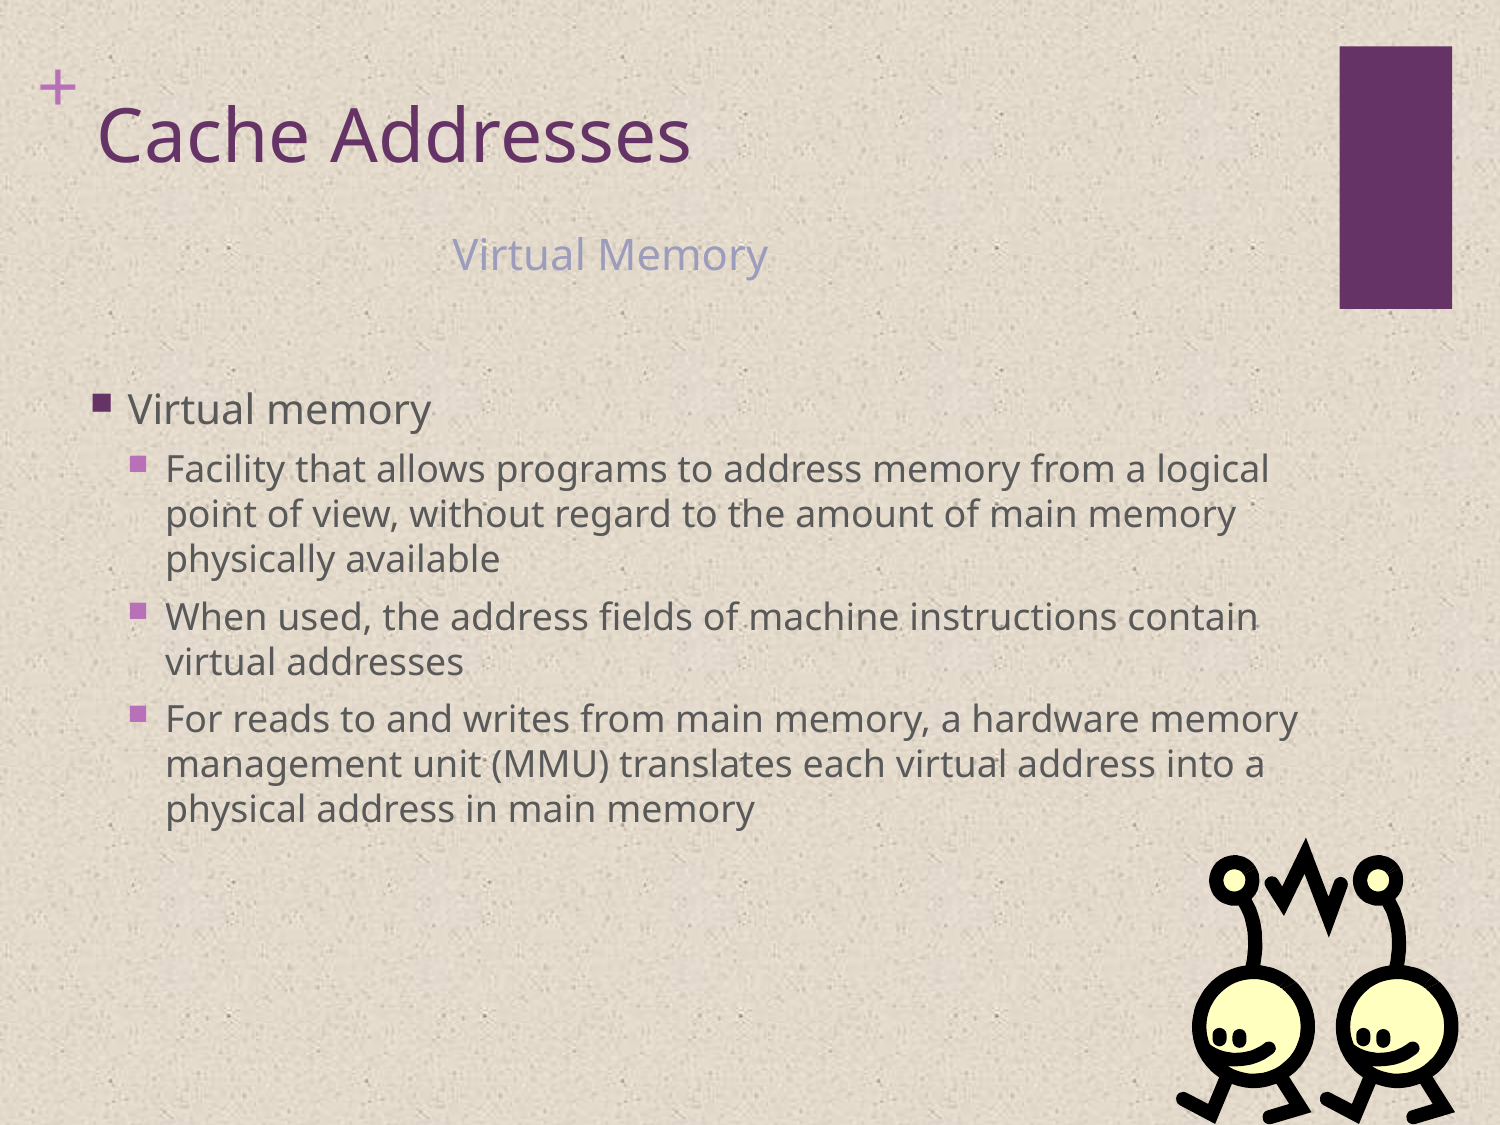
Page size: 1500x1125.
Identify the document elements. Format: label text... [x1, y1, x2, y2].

list Virtual Memory [437, 187, 1435, 315]
title Cache Addresses [81, 22, 1322, 186]
list Virtual memory Facility that allows programs to address memory from a logical point of view, without regard to the amount of main memory physically available When used, the address fields of machine instructions contain virtual addresses For reads to and writes from main memory, a hardware memory management unit (MMU) translates each virtual address into a physical address in main memory [75, 375, 1315, 1055]
picture [0, 0, 1500, 1125]
